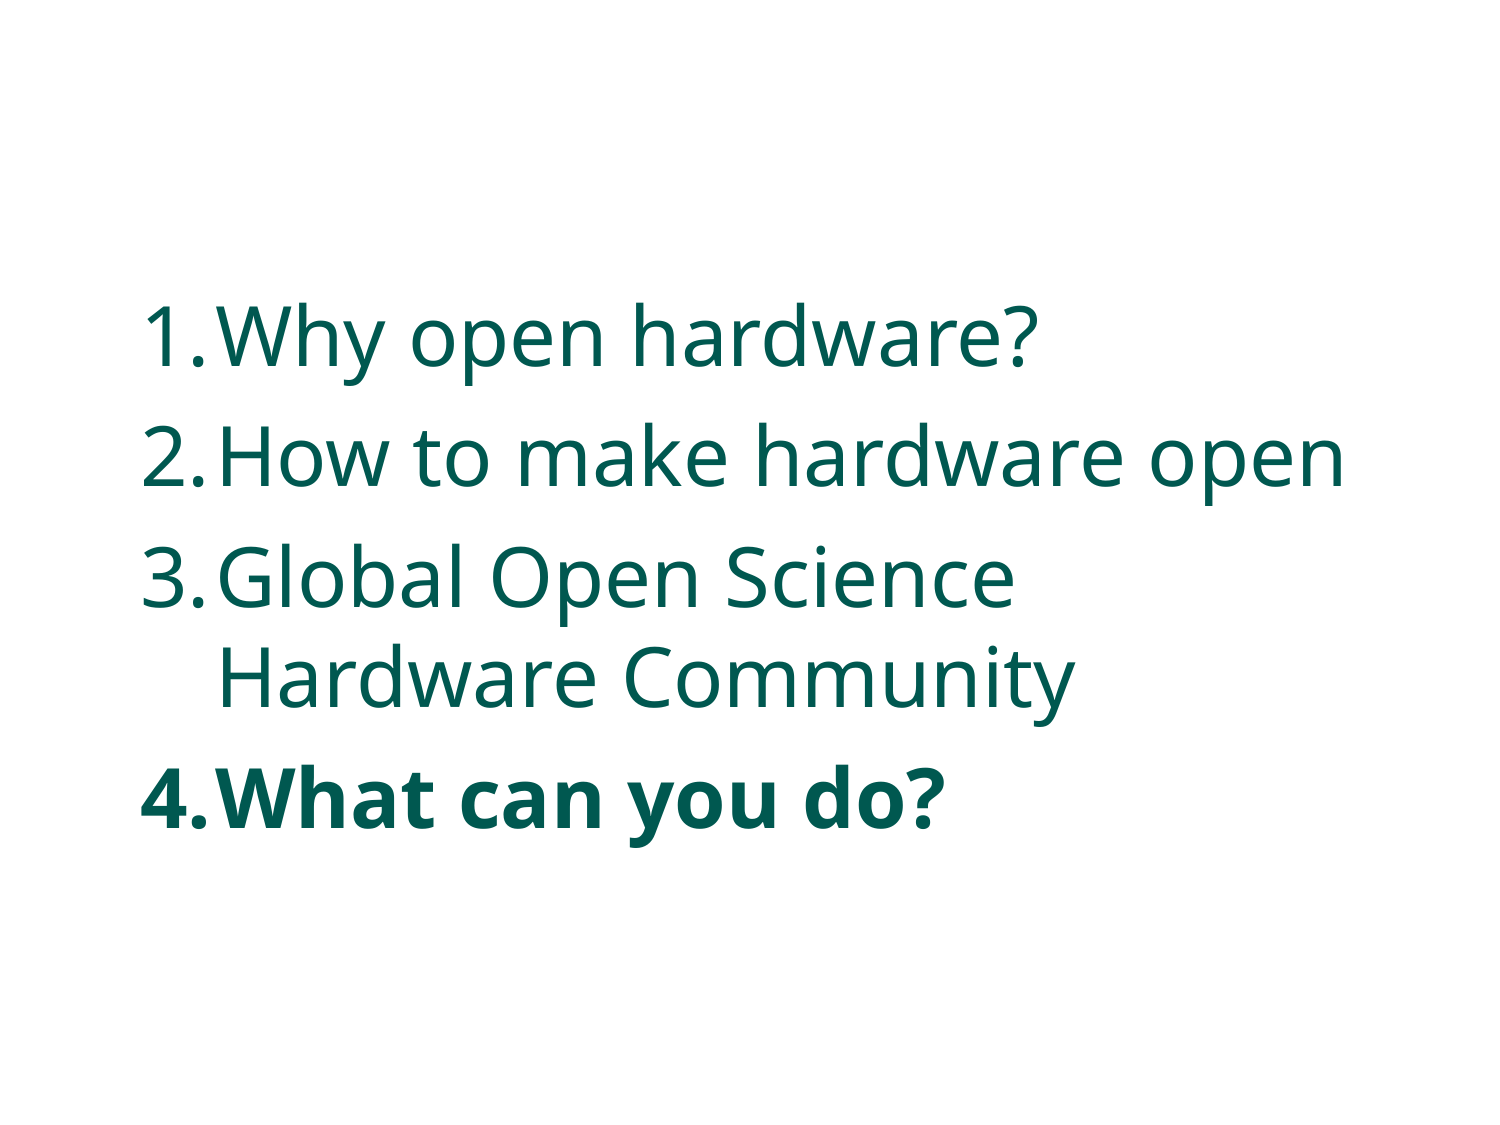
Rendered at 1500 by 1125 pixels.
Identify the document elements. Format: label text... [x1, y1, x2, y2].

text_box Why open hardware? How to make hardware open Global Open Science Hardware Community What can you do? [126, 276, 1374, 849]
